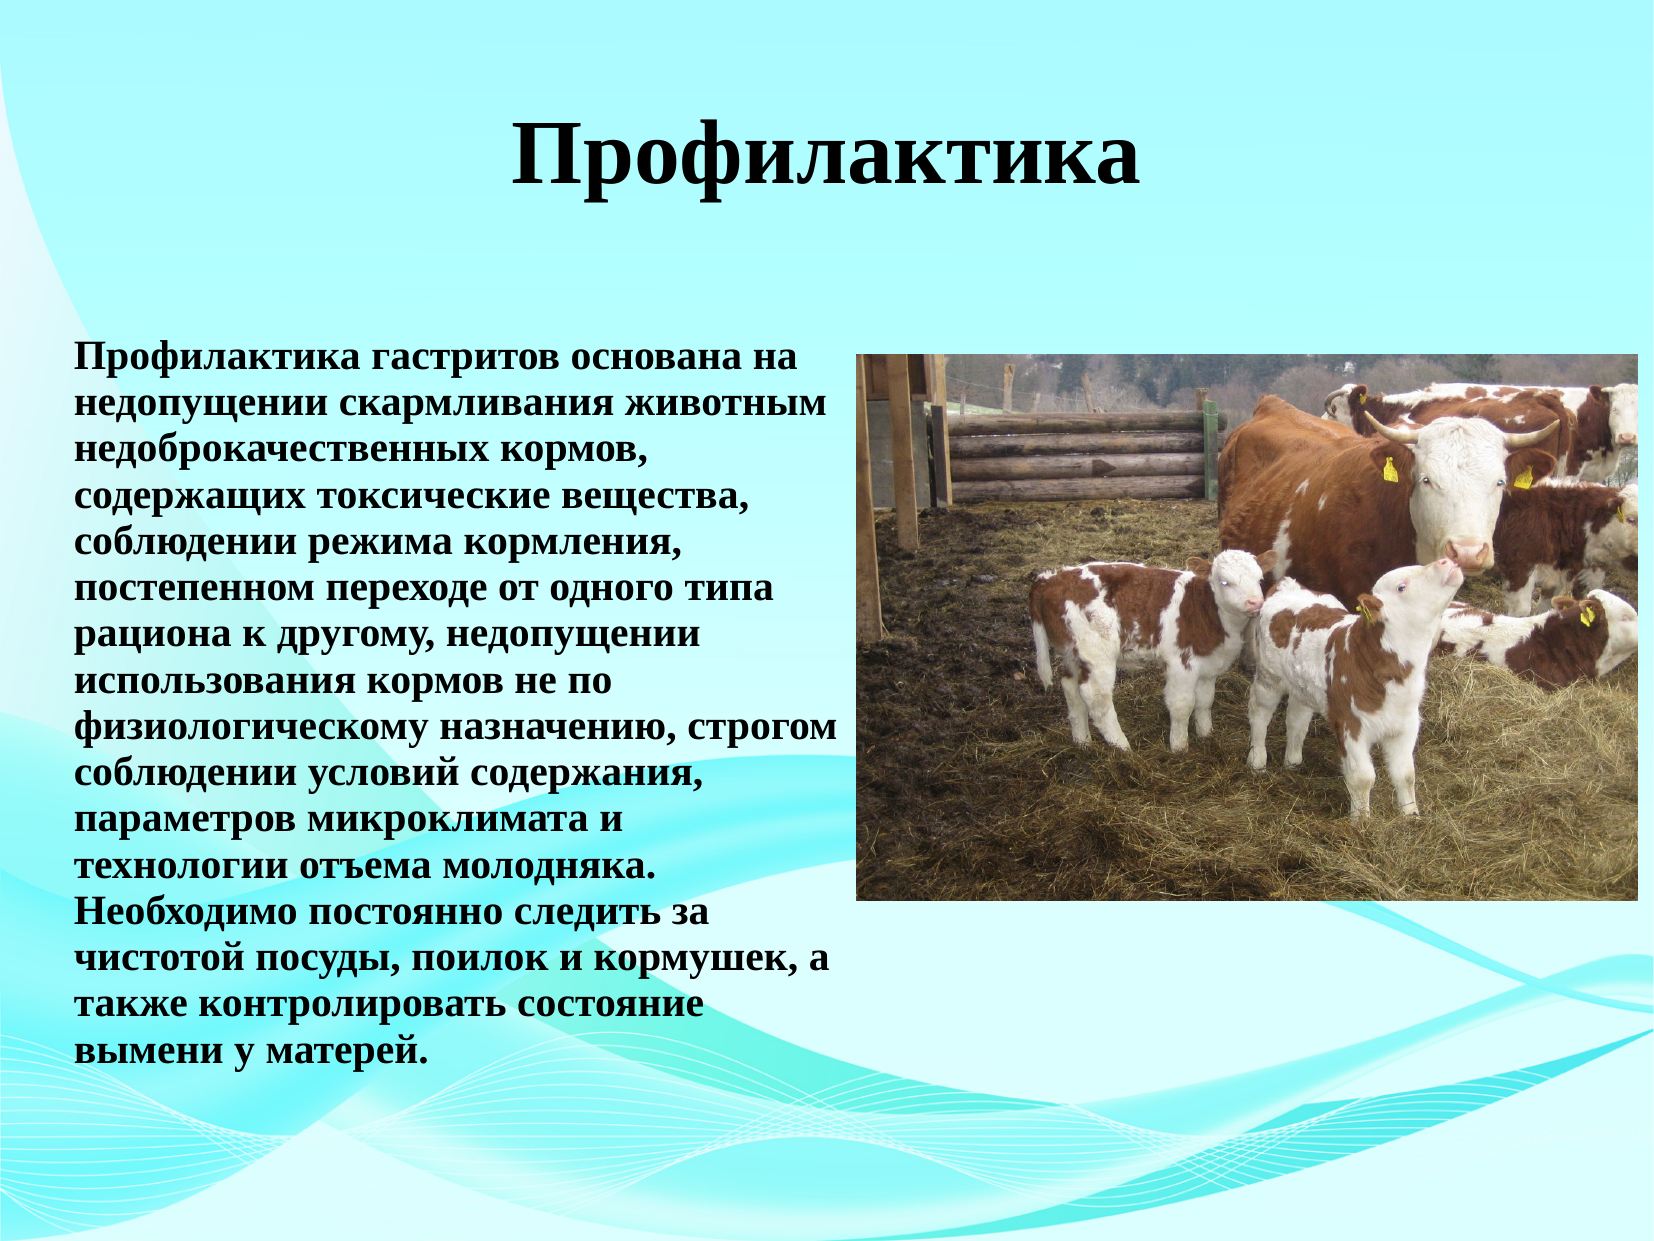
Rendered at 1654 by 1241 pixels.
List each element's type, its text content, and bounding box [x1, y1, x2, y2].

picture [0, 0, 1654, 1241]
text_box Профилактика гастритов основана на недопущении скармливания животным недоброкачественных кормов, содержащих токсические вещества, соблюдении режима кормления, постепенном переходе от одного типа рациона к другому, недопущении использования кормов не по физиологическому назначению, строгом соблюдении условий содержания, параметров микроклимата и технологии отъема молодняка. Необходимо постоянно следить за чистотой посуды, поилок и кормушек, а также контролировать состояние вымени у матерей. [59, 324, 857, 1152]
title Профилактика [82, 49, 1571, 257]
